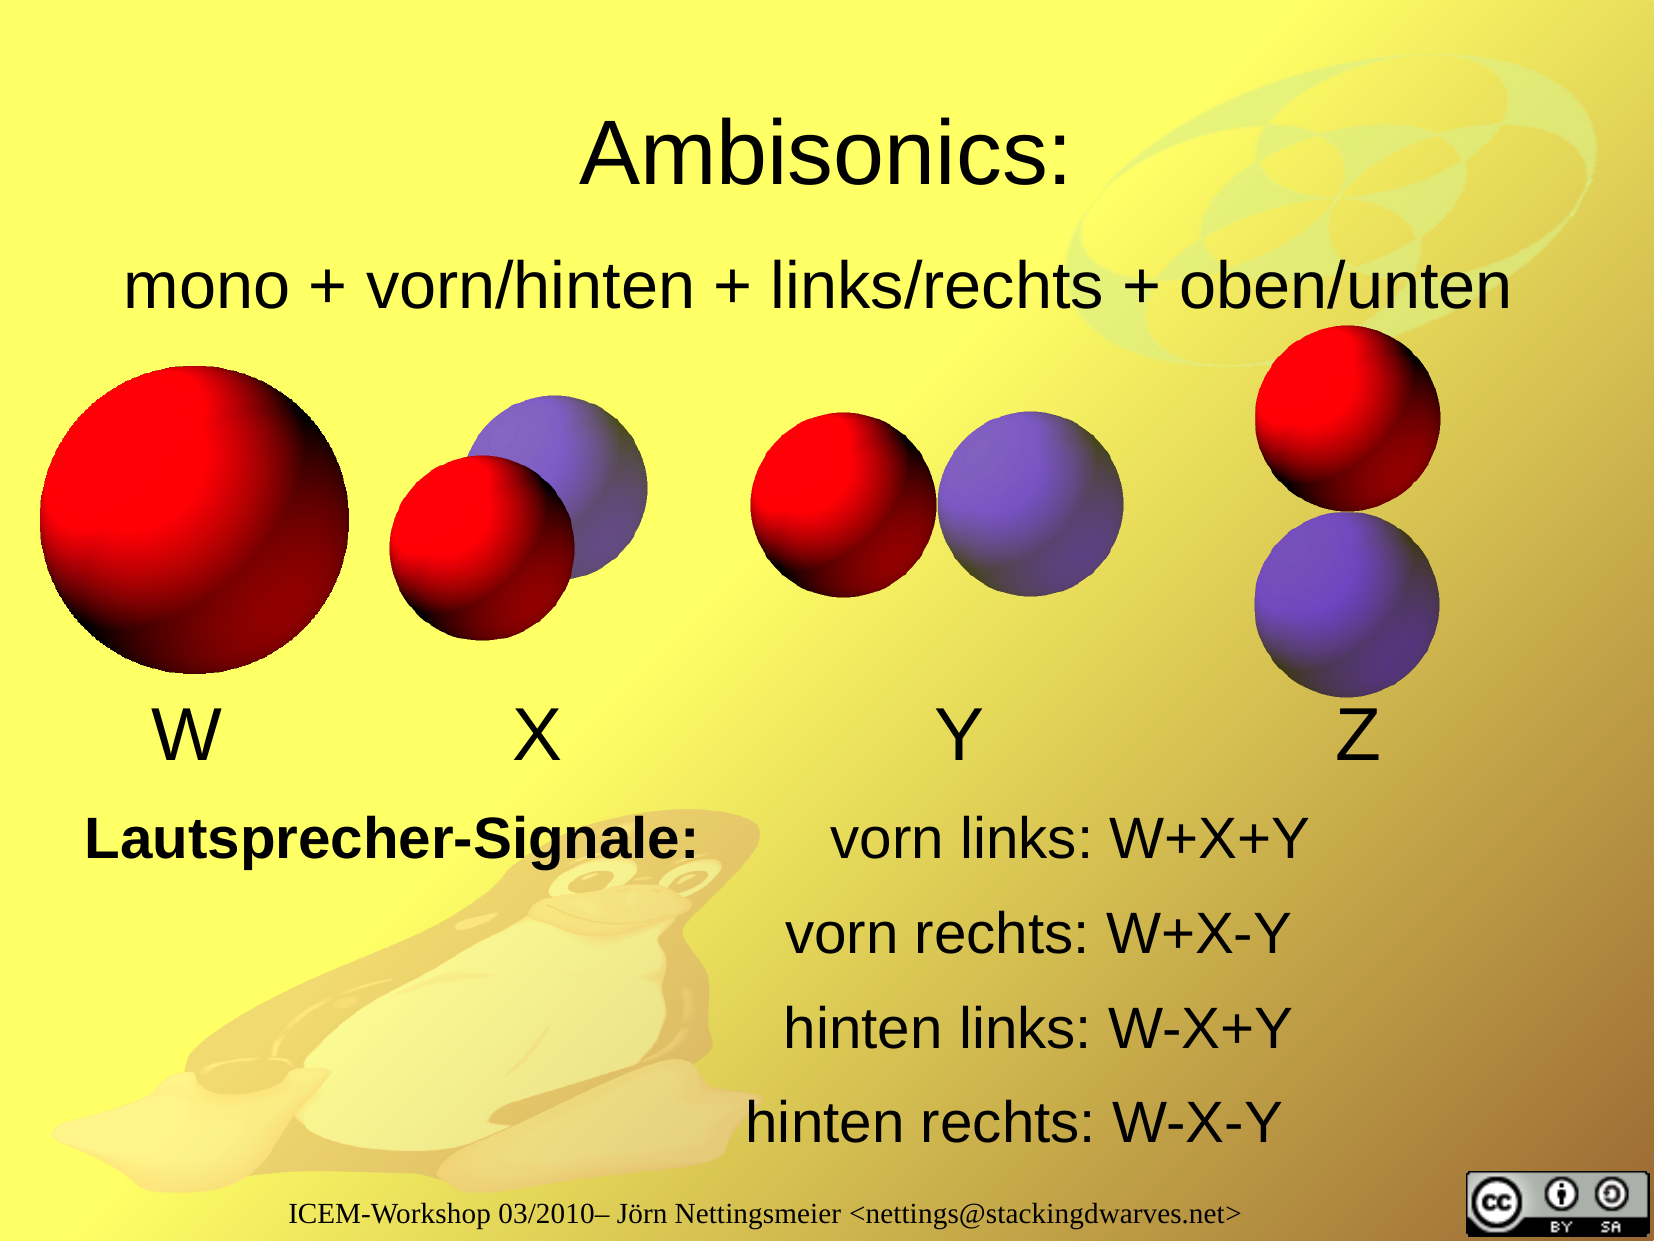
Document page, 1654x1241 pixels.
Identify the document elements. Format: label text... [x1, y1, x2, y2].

picture [37, 325, 713, 701]
list mono + vorn/hinten + links/rechts + oben/unten W X Y Z Lautsprecher-Signale: vorn links: W+X+Y vorn rechts: W+X-Y hinten links: W-X+Y hinten rechts: W-X-Y [75, 247, 1564, 1241]
picture [1564, 1171, 1650, 1237]
picture [1162, 325, 1538, 701]
title Ambisonics: [82, 49, 1571, 257]
picture [750, 325, 1126, 701]
